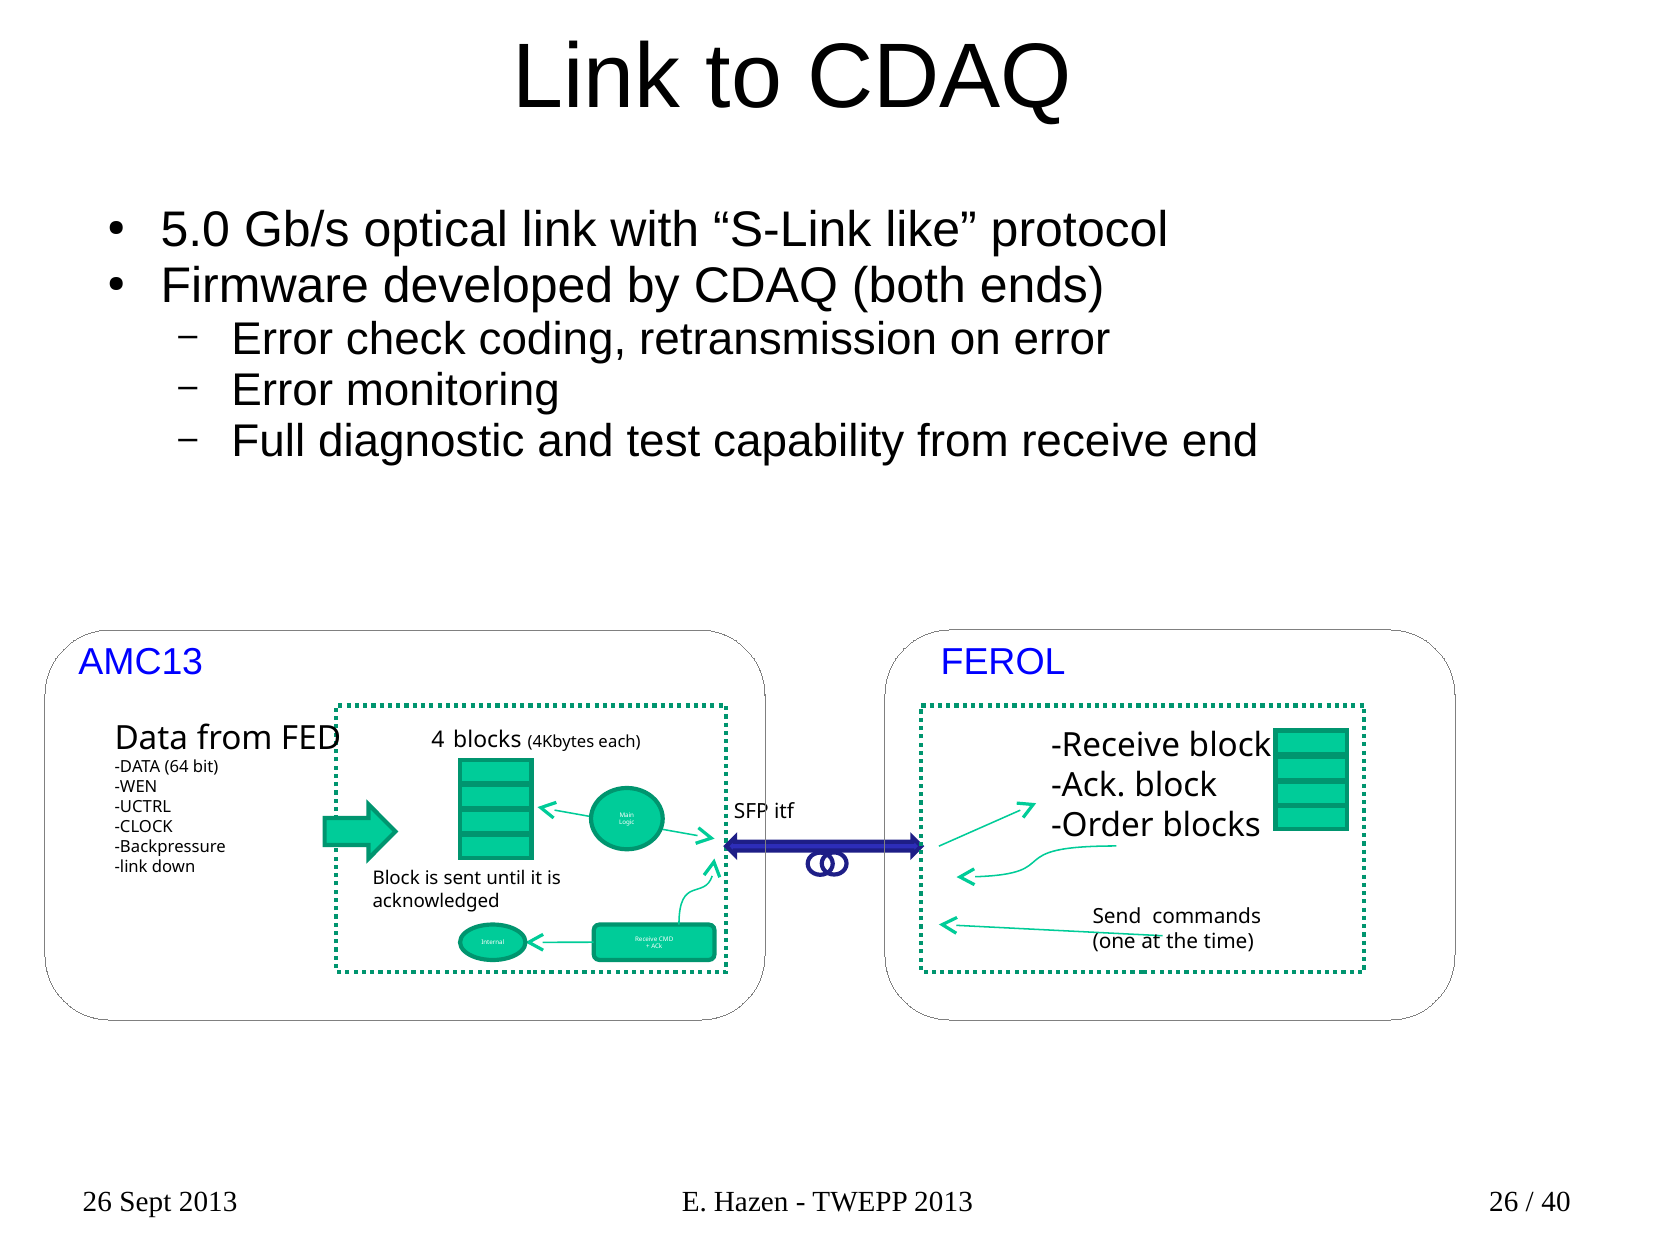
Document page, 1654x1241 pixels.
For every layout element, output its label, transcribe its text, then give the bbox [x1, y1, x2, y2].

text_box Block is sent until it is acknowledged [357, 858, 609, 919]
text_box 4 blocks (4Kbytes each) [416, 707, 656, 763]
text_box Receive CMD + ACk [593, 924, 715, 961]
text_box -Receive block -Ack. block -Order blocks [1036, 715, 1287, 891]
text_box Send commands (one at the time) [1077, 895, 1276, 961]
text_box 5.0 Gb/s optical link with “S-Link like” protocol Firmware developed by CDAQ (both ends) Error check coding, retransmission on error Error monitoring Full diagnostic and test capability from receive end [74, 193, 1425, 1052]
text_box Internal [460, 924, 526, 961]
text_box SFP itf [719, 790, 765, 831]
text_box [726, 837, 765, 856]
text_box Data from FED -DATA (64 bit) -WEN -UCTRL -CLOCK -Backpressure -link down [99, 708, 361, 884]
text_box [885, 837, 921, 856]
text_box AMC13 [63, 633, 218, 691]
text_box Main Logic [591, 787, 663, 850]
text_box [766, 841, 884, 851]
text_box FEROL [925, 633, 1081, 691]
text_box SFP itf [766, 790, 810, 831]
title Link to CDAQ [291, 18, 1295, 133]
